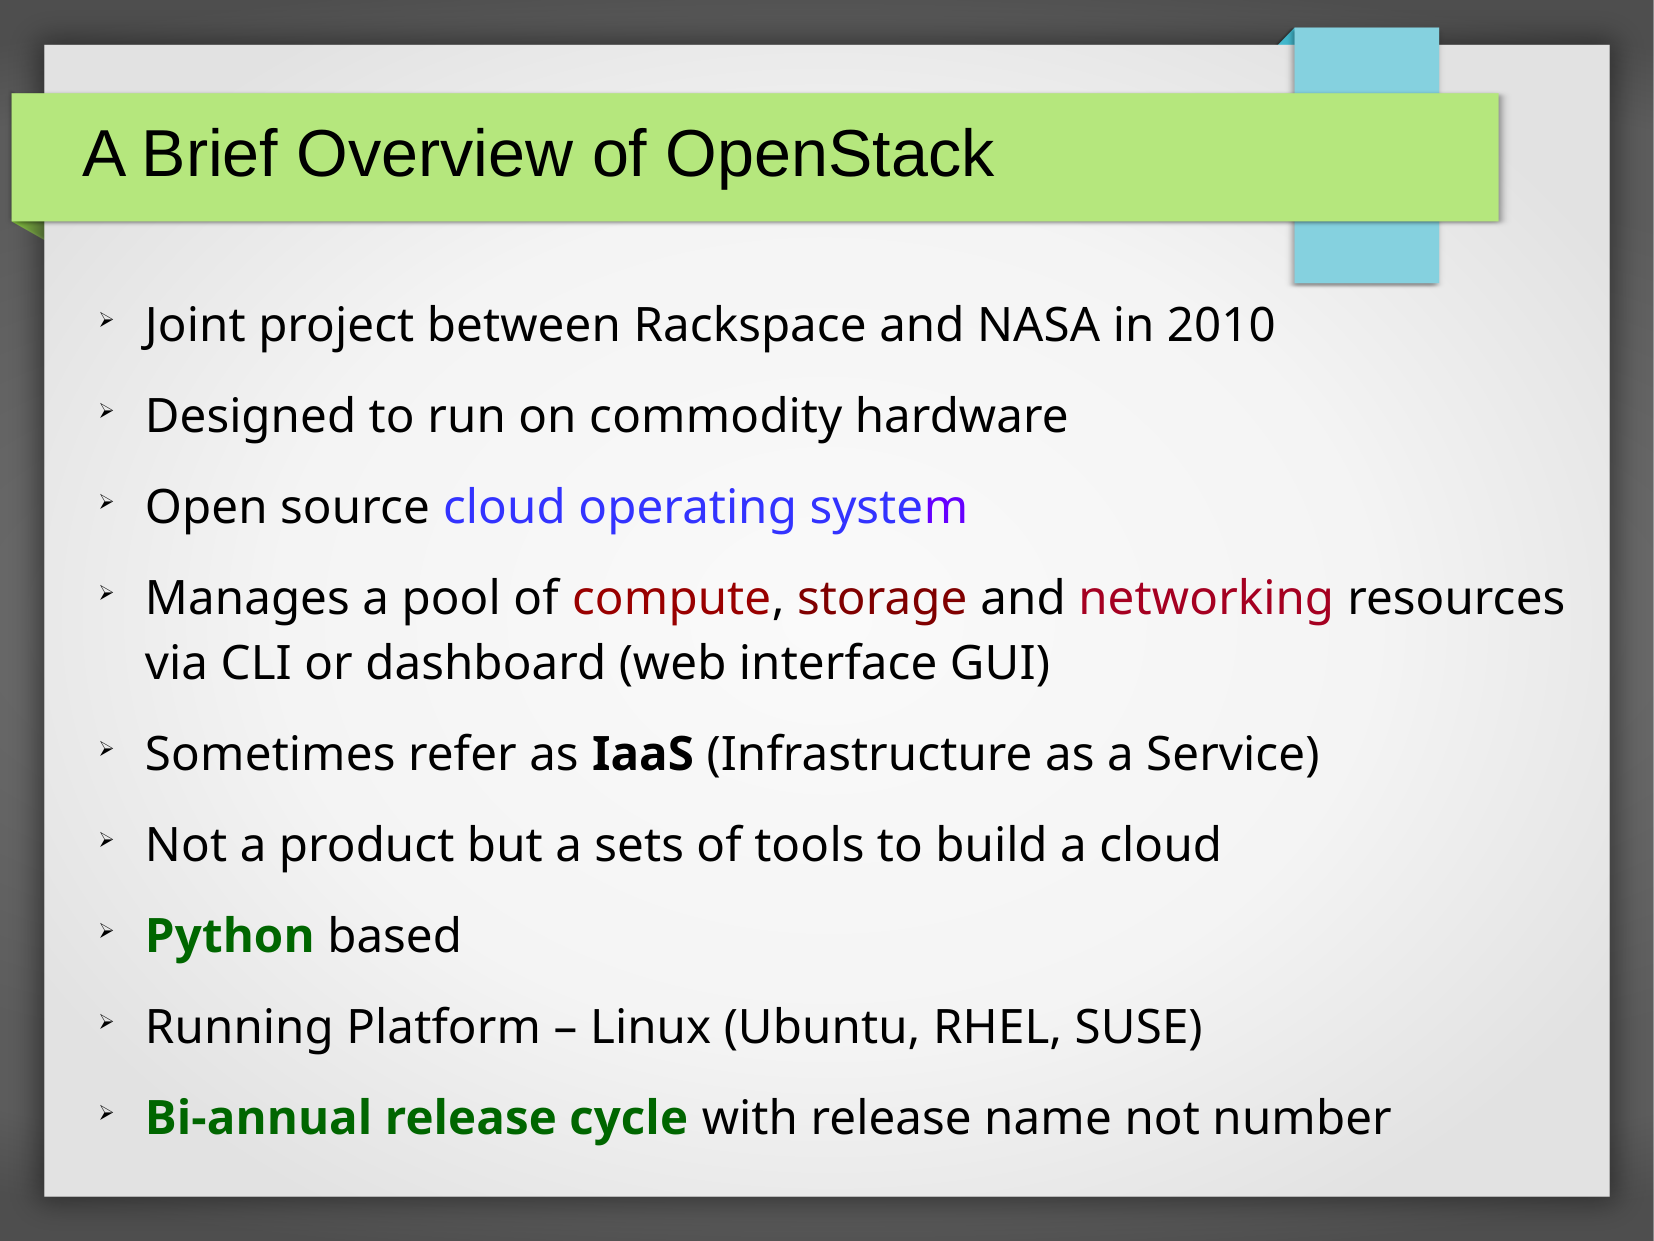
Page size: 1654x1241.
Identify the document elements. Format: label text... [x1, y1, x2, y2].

list Joint project between Rackspace and NASA in 2010 Designed to run on commodity hardware Open source cloud operating system Manages a pool of compute, storage and networking resources via CLI or dashboard (web interface GUI) Sometimes refer as IaaS (Infrastructure as a Service) Not a product but a sets of tools to build a cloud Python based Running Platform – Linux (Ubuntu, RHEL, SUSE) Bi-annual release cycle with release name not number [82, 290, 1571, 1156]
title A Brief Overview of OpenStack [82, 94, 1264, 213]
picture [0, 0, 1654, 1241]
